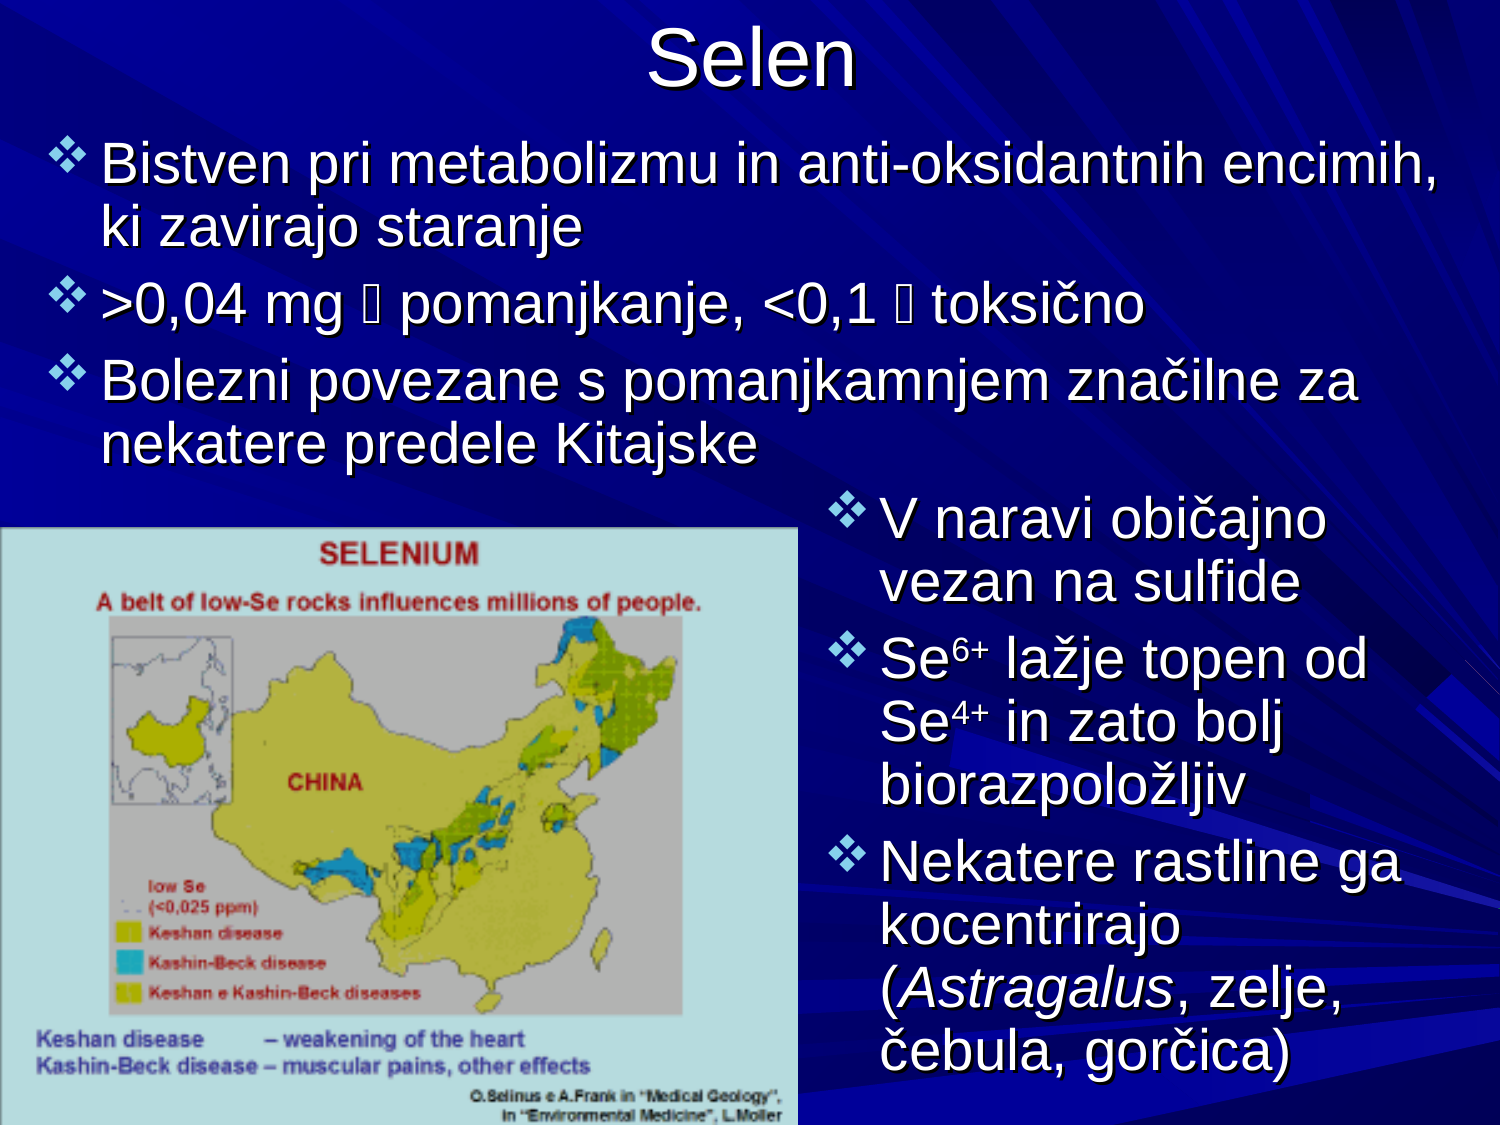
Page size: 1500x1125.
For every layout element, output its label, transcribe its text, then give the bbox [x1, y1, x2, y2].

list V naravi običajno vezan na sulfide Se6+ lažje topen od Se4+ in zato bolj biorazpoložljiv Nekatere rastline ga kocentrirajo (Astragalus, zelje, čebula, gorčica) [809, 480, 1500, 1125]
list Bistven pri metabolizmu in anti-oksidantnih encimih, ki zavirajo staranje >0,04 mg  pomanjkanje, <0,1  toksično Bolezni povezane s pomanjkamnjem značilne za nekatere predele Kitajske [29, 125, 1471, 504]
title Selen [76, 0, 1427, 111]
text_box [0, 527, 798, 1125]
